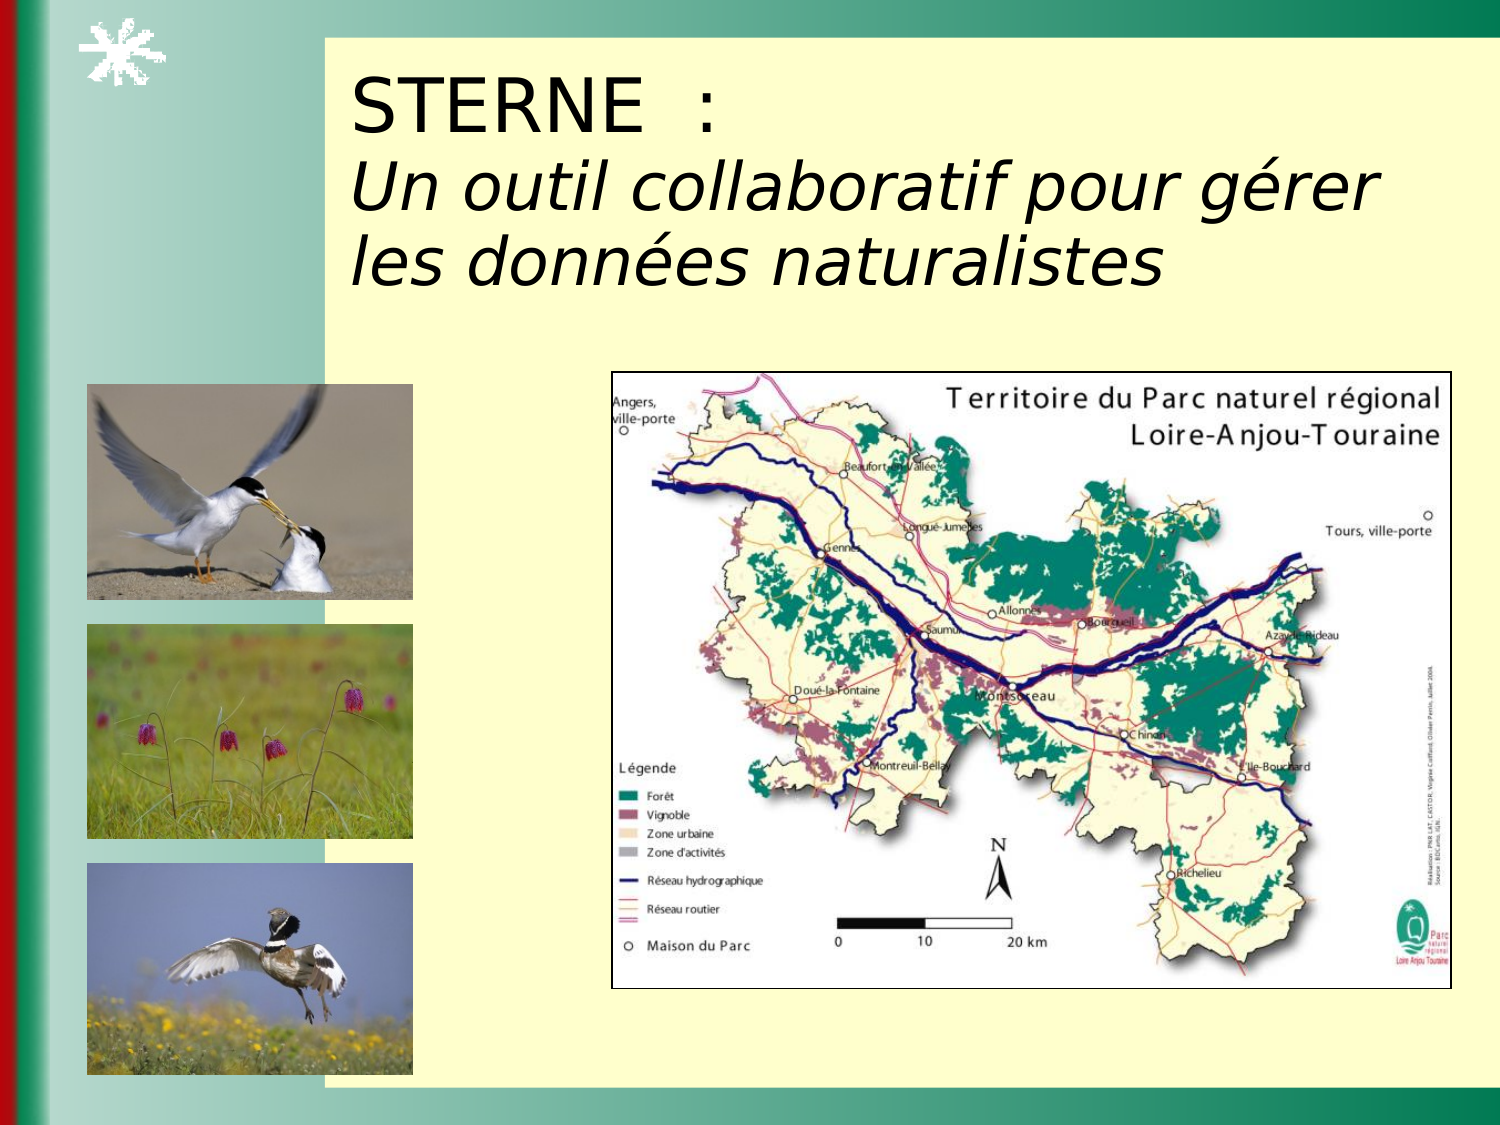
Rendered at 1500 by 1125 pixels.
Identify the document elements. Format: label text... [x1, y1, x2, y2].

picture [87, 384, 413, 601]
picture [87, 863, 413, 1075]
picture [87, 624, 413, 839]
text_box STERNE : Un outil collaboratif pour gérer les données naturalistes [337, 0, 1434, 366]
picture [612, 372, 1450, 988]
